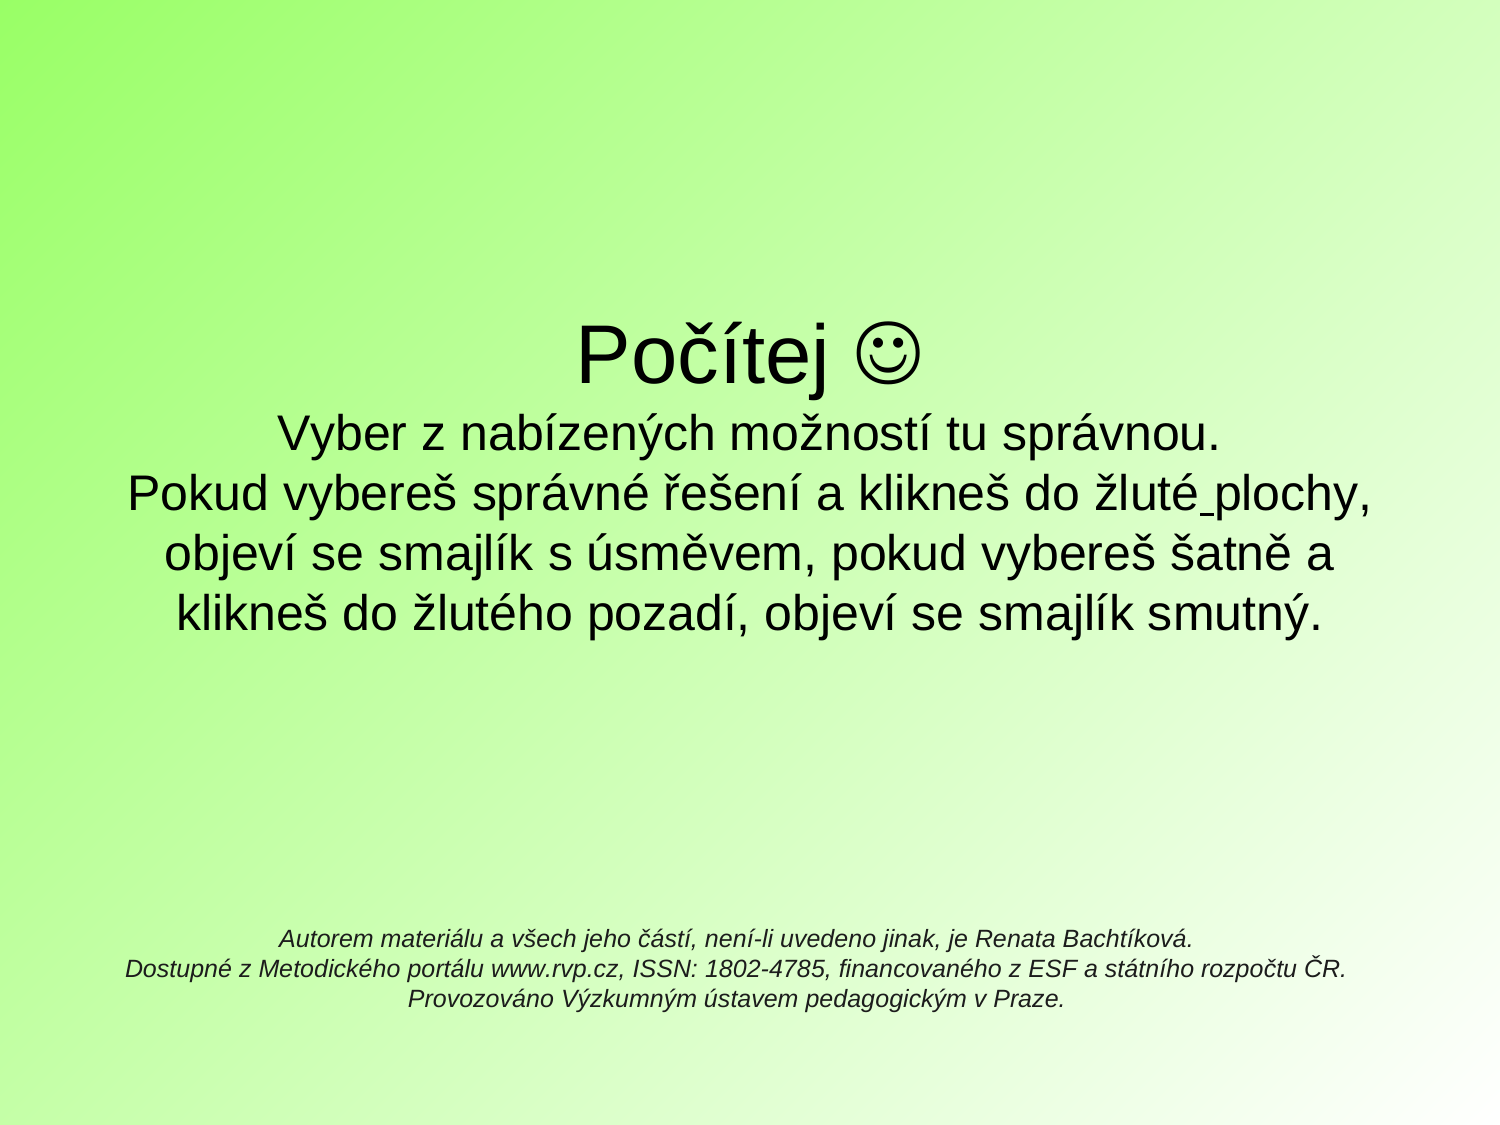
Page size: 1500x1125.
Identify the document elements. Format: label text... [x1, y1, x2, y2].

title Počítej  Vyber z nabízených možností tu správnou. Pokud vybereš správné řešení a klikneš do žluté plochy, objeví se smajlík s úsměvem, pokud vybereš šatně a klikneš do žlutého pozadí, objeví se smajlík smutný. [112, 292, 1388, 648]
text_box Autorem materiálu a všech jeho částí, není-li uvedeno jinak, je Renata Bachtíková. Dostupné z Metodického portálu www.rvp.cz, ISSN: 1802-4785, financovaného z ESF a státního rozpočtu ČR. Provozováno Výzkumným ústavem pedagogickým v Praze. [37, 914, 1438, 1051]
